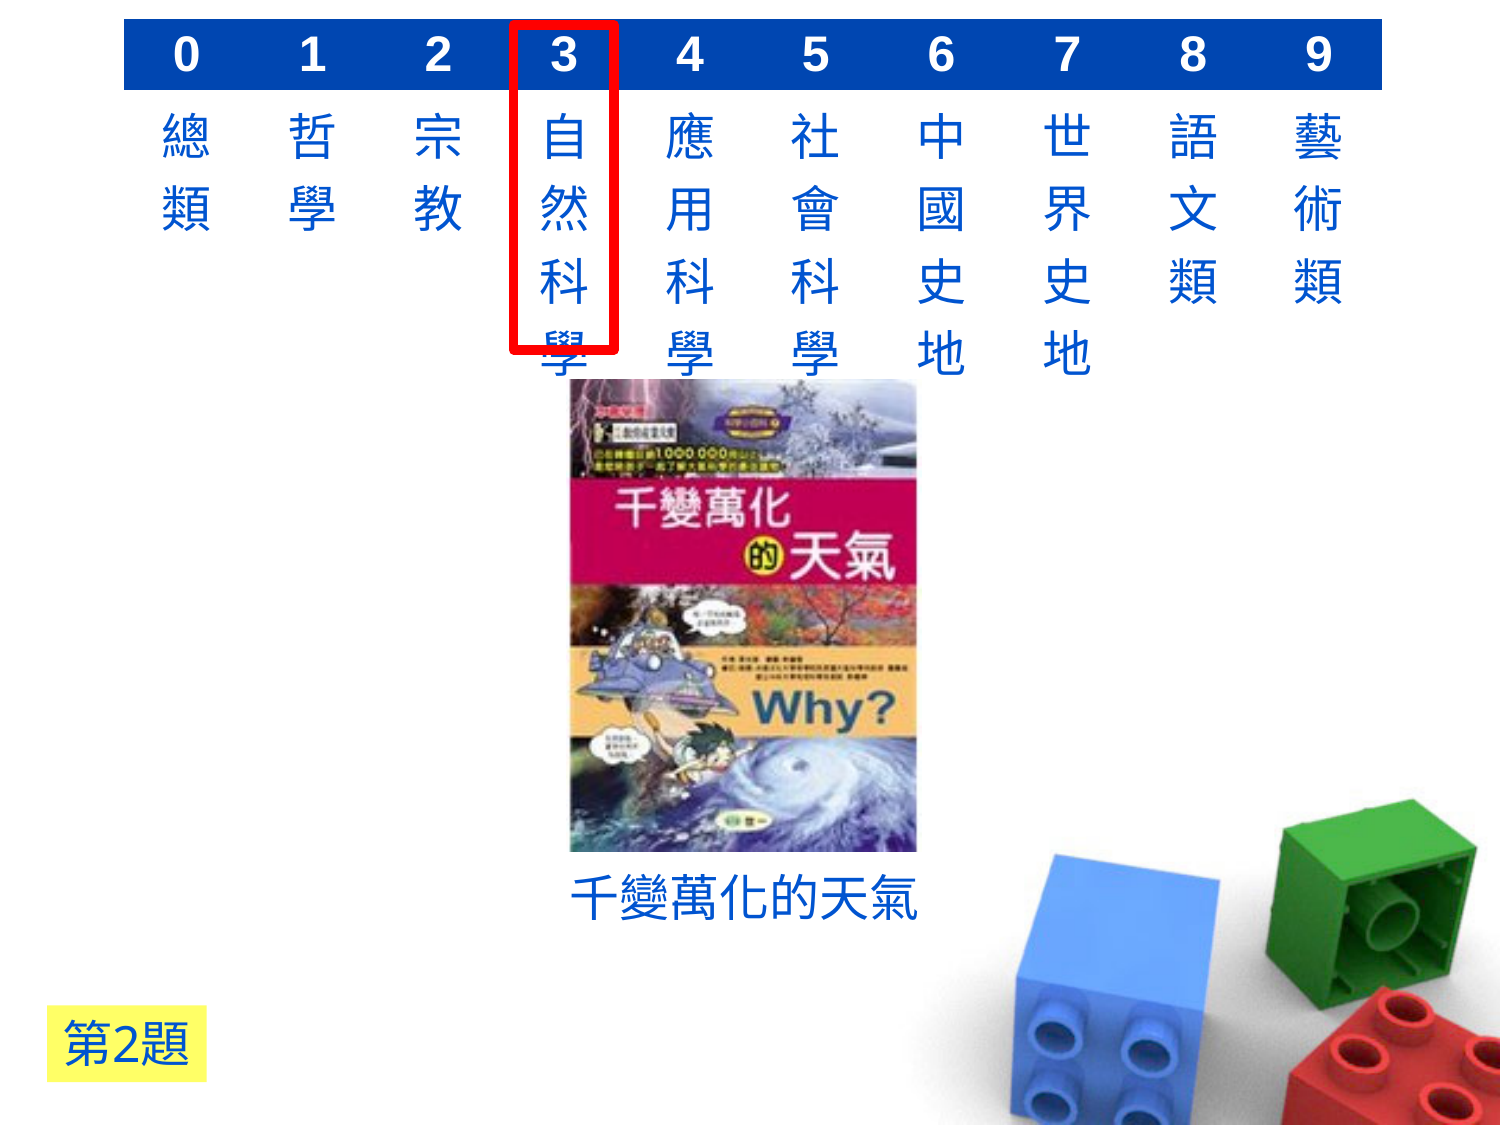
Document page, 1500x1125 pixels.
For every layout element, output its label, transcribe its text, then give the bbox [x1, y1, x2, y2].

text_box 第2題 [47, 1005, 207, 1083]
table_cell 宗教 [376, 90, 501, 395]
table_header 7 [1004, 19, 1130, 90]
text_box 千變萬化的天氣 [555, 858, 939, 934]
table_header 1 [250, 19, 376, 90]
table_header 3 [501, 19, 627, 90]
table_header 9 [1256, 19, 1382, 90]
table_cell 語文類 [1130, 90, 1256, 395]
table_header 4 [627, 19, 753, 90]
table_header 5 [753, 19, 879, 90]
table_cell 世界史地 [1004, 90, 1130, 395]
table_header 0 [124, 19, 250, 90]
table_cell 自然科學 [518, 90, 609, 345]
table_cell 應用科學 [627, 90, 753, 379]
table_cell 自然科學 [501, 90, 627, 395]
table_header 3 [518, 30, 609, 90]
table_cell 中國史地 [879, 90, 1004, 395]
table_header 2 [376, 19, 501, 90]
table_cell 總類 [124, 90, 250, 395]
table_header 6 [879, 19, 1004, 90]
table_cell 哲學 [250, 90, 376, 395]
table_cell 社會科學 [753, 90, 879, 379]
picture [249, 187, 1500, 1125]
table_header 8 [1130, 19, 1256, 90]
table_cell 藝術類 [1256, 90, 1382, 395]
